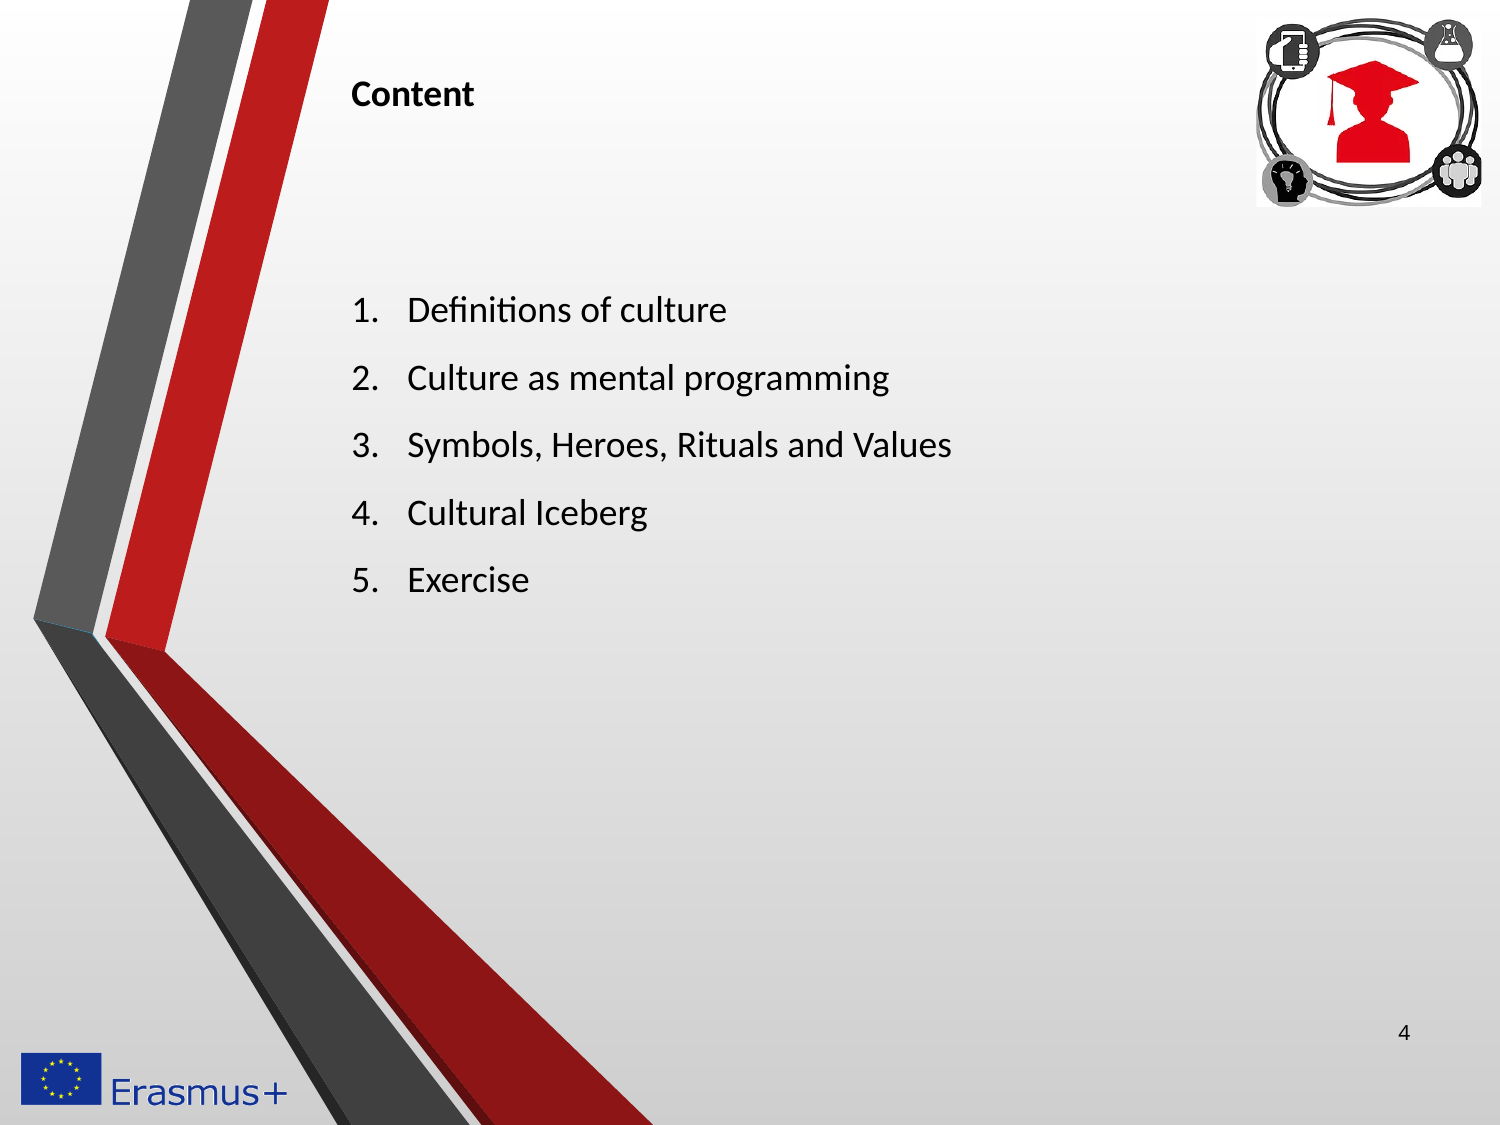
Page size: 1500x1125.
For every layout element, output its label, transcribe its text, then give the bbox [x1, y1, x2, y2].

chart [1257, 19, 1483, 209]
slide_number <numer> [1357, 1003, 1425, 1064]
picture [5, 1037, 302, 1120]
text_box Content [336, 61, 975, 122]
text_box Definitions of culture Culture as mental programming Symbols, Heroes, Rituals and Values Cultural Iceberg Exercise [336, 255, 975, 608]
picture [1256, 18, 1482, 207]
